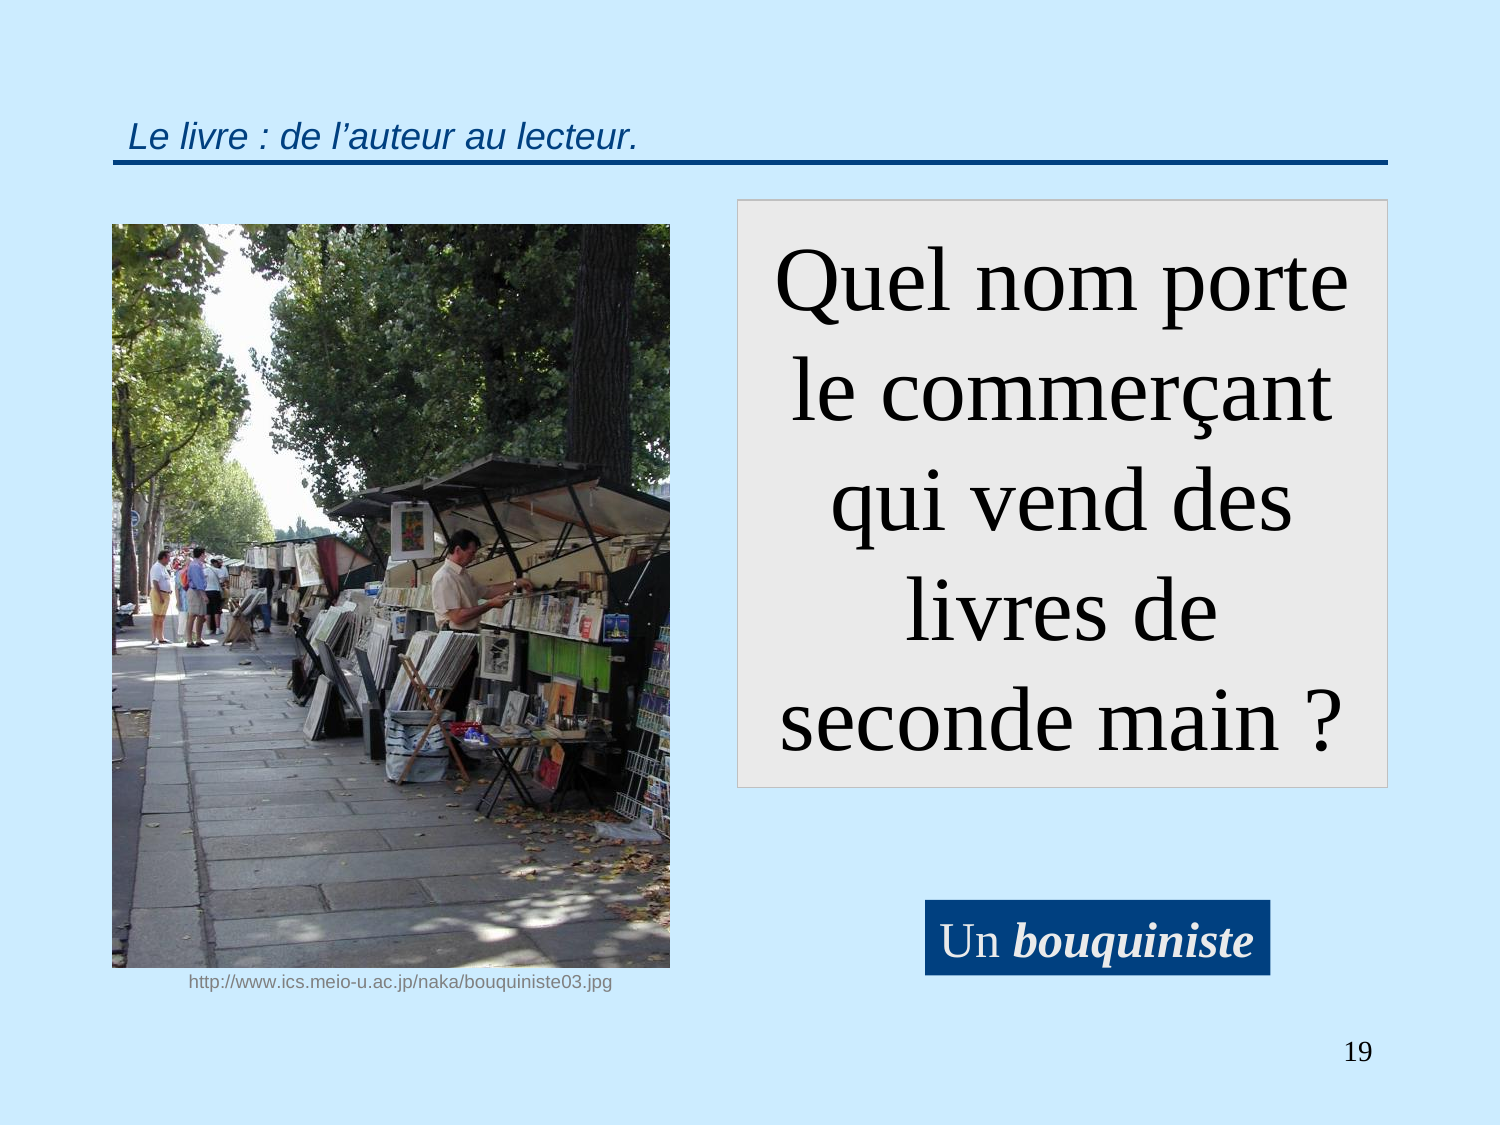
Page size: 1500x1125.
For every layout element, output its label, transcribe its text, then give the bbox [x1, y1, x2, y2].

text_box http://www.ics.meio-u.ac.jp/naka/bouquiniste03.jpg [173, 962, 628, 1001]
picture [112, 224, 670, 968]
text_box Un bouquiniste [925, 899, 1271, 976]
text_box Le livre : de l’auteur au lecteur. [113, 104, 655, 160]
title Quel nom porte le commerçant qui vend des livres de seconde main ? [737, 200, 1388, 788]
